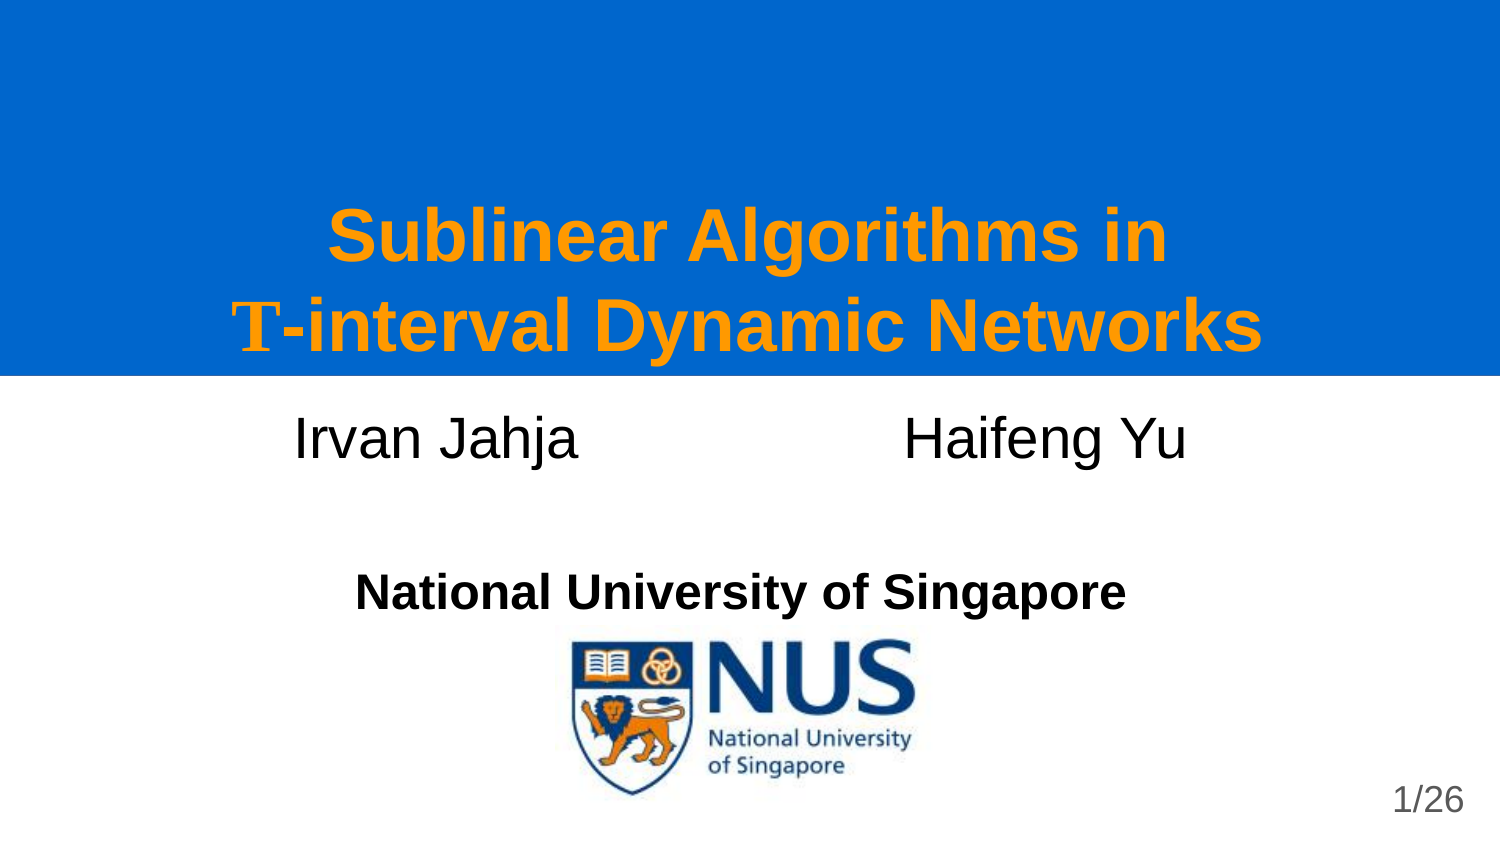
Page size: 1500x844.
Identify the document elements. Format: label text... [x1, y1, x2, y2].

text_box [0, 0, 1500, 376]
subtitle Irvan Jahja Haifeng Yu National University of Singapore [42, 315, 1441, 445]
picture [555, 625, 934, 811]
title Sublinear Algorithms in T-interval Dynamic Networks [26, 45, 1471, 382]
